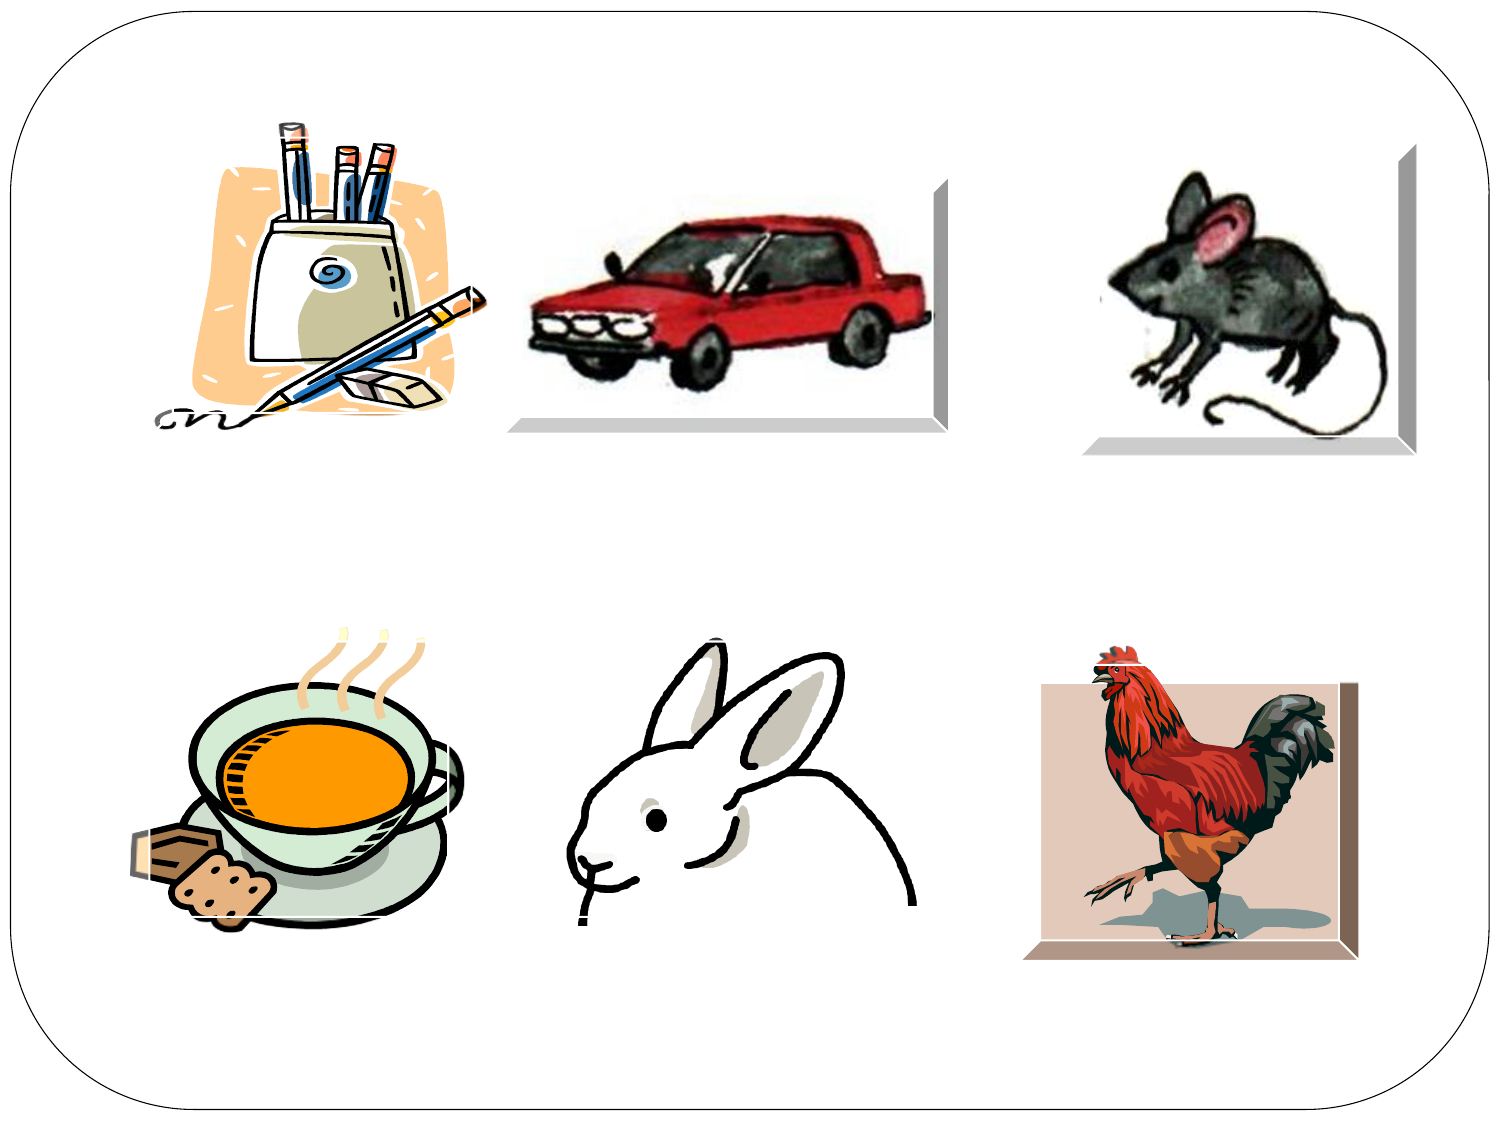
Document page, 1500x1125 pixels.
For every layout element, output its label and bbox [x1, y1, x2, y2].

text_box [493, 621, 950, 938]
text_box [505, 175, 950, 434]
text_box [153, 117, 493, 434]
text_box [1021, 644, 1360, 961]
text_box [130, 621, 469, 938]
text_box [1080, 140, 1418, 457]
